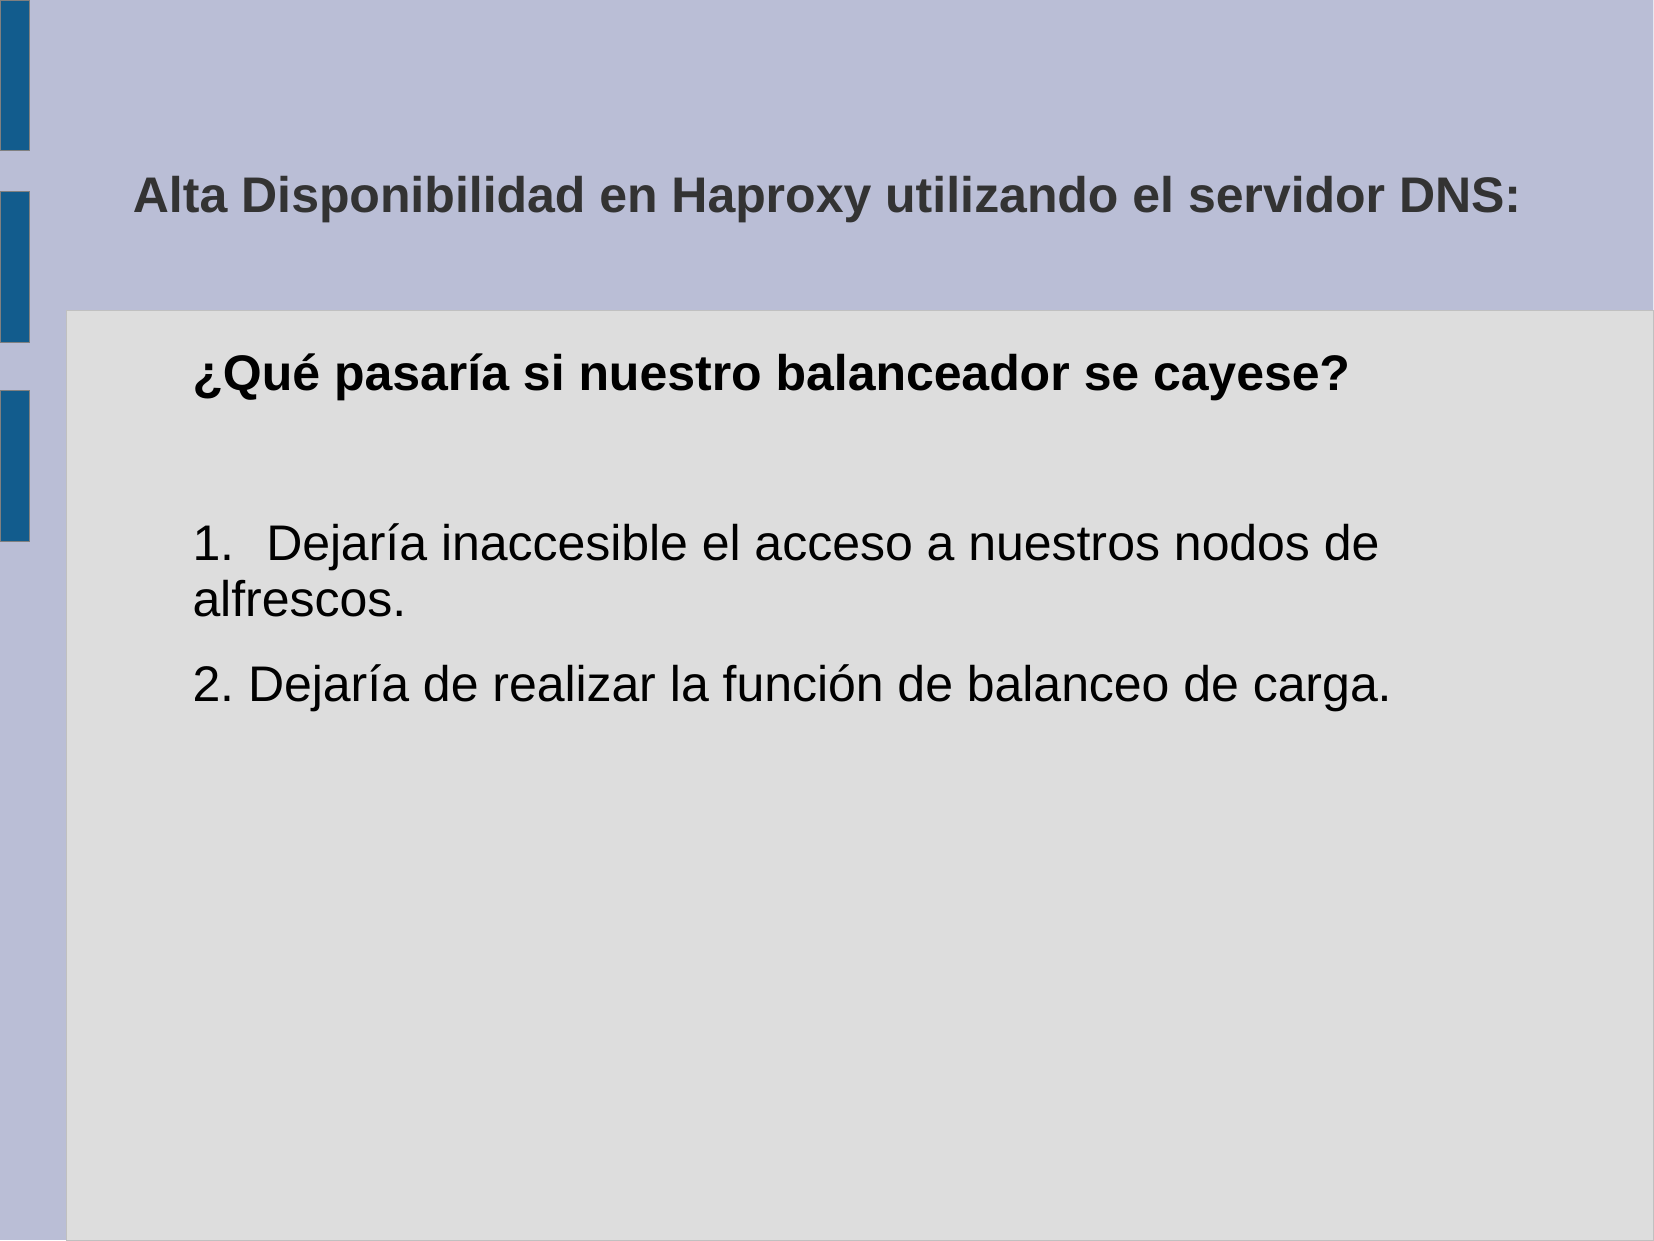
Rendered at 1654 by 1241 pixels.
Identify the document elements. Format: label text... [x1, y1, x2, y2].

title Alta Disponibilidad en Haproxy utilizando el servidor DNS: [121, 91, 1534, 299]
list ¿Qué pasaría si nuestro balanceador se cayese? 1. Dejaría inaccesible el acceso a nuestros nodos de alfrescos. 2. Dejaría de realizar la función de balanceo de carga. [121, 344, 1534, 1127]
